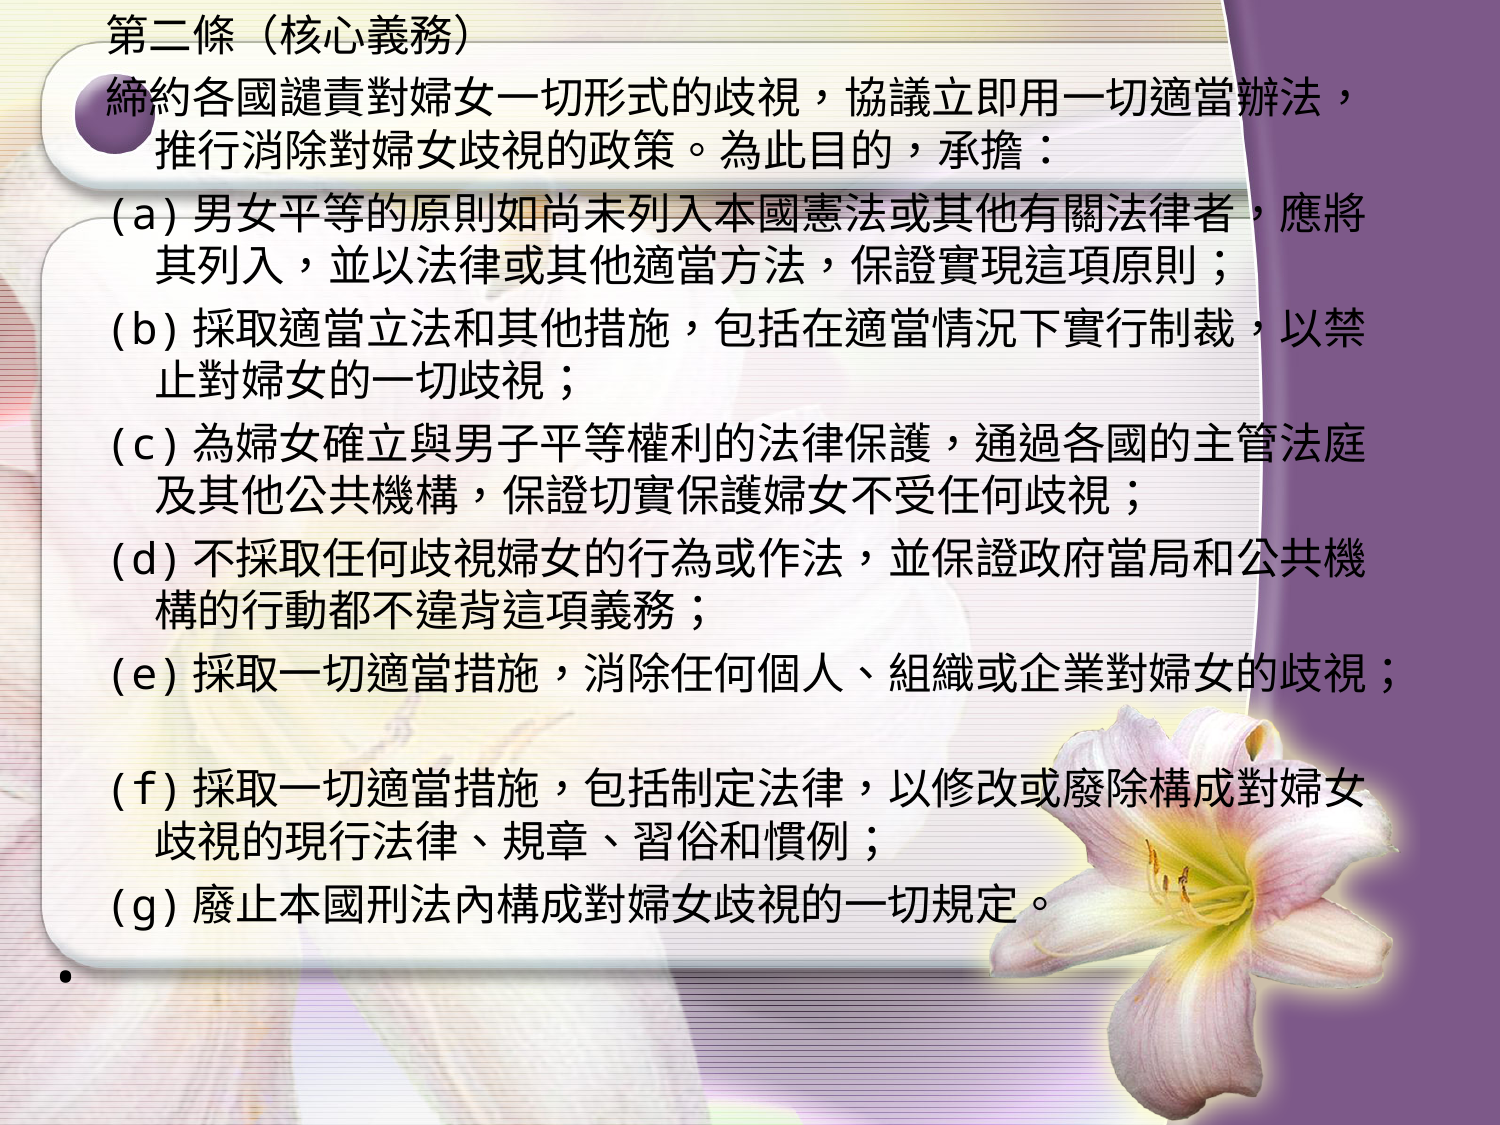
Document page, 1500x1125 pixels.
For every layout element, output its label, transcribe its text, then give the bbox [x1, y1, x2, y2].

list 第二條（核心義務） 締約各國譴責對婦女一切形式的歧視，協議立即用一切適當辦法，推行消除對婦女歧視的政策。為此目的，承擔： (a)男女平等的原則如尚未列入本國憲法或其他有關法律者，應將其列入，並以法律或其他適當方法，保證實現這項原則； (b)採取適當立法和其他措施，包括在適當情況下實行制裁，以禁止對婦女的一切歧視； (c)為婦女確立與男子平等權利的法律保護，通過各國的主管法庭及其他公共機構，保證切實保護婦女不受任何歧視； (d)不採取任何歧視婦女的行為或作法，並保證政府當局和公共機構的行動都不違背這項義務； (e)採取一切適當措施，消除任何個人、組織或企業對婦女的歧視； (f)採取一切適當措施，包括制定法律，以修改或廢除構成對婦女歧視的現行法律、規章、習俗和慣例； (g)廢止本國刑法內構成對婦女歧視的一切規定。 [41, 0, 1392, 957]
